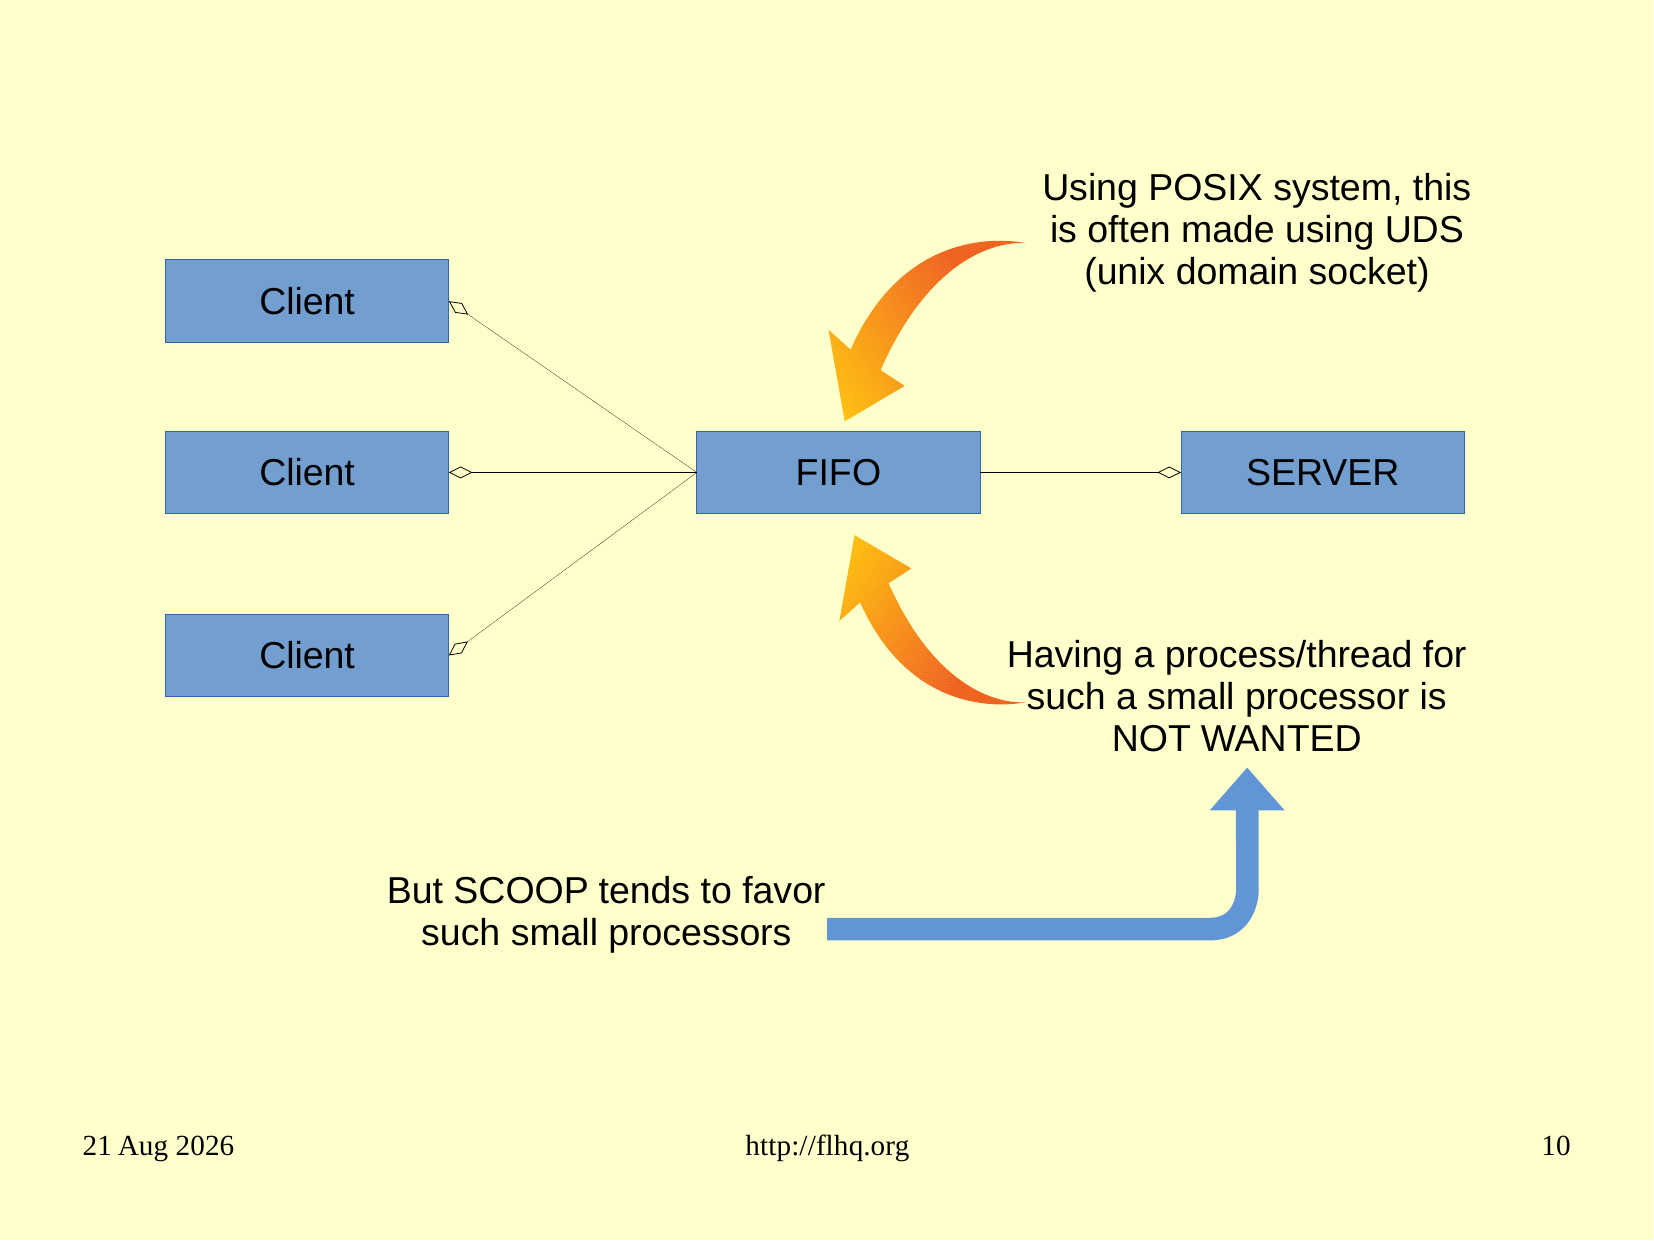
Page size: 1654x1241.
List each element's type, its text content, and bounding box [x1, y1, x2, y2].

text_box Client [165, 614, 449, 697]
text_box Having a process/thread for such a small processor is NOT WANTED [992, 625, 1512, 786]
picture [820, 761, 1287, 945]
text_box Client [165, 431, 449, 514]
text_box FIFO [696, 431, 981, 514]
text_box SERVER [1181, 431, 1465, 514]
picture [837, 533, 1028, 709]
picture [826, 236, 1028, 424]
text_box Client [165, 259, 449, 343]
text_box But SCOOP tends to favor such small processors [372, 862, 857, 981]
text_box Using POSIX system, this is often made using UDS (unix domain socket) [1027, 159, 1512, 319]
